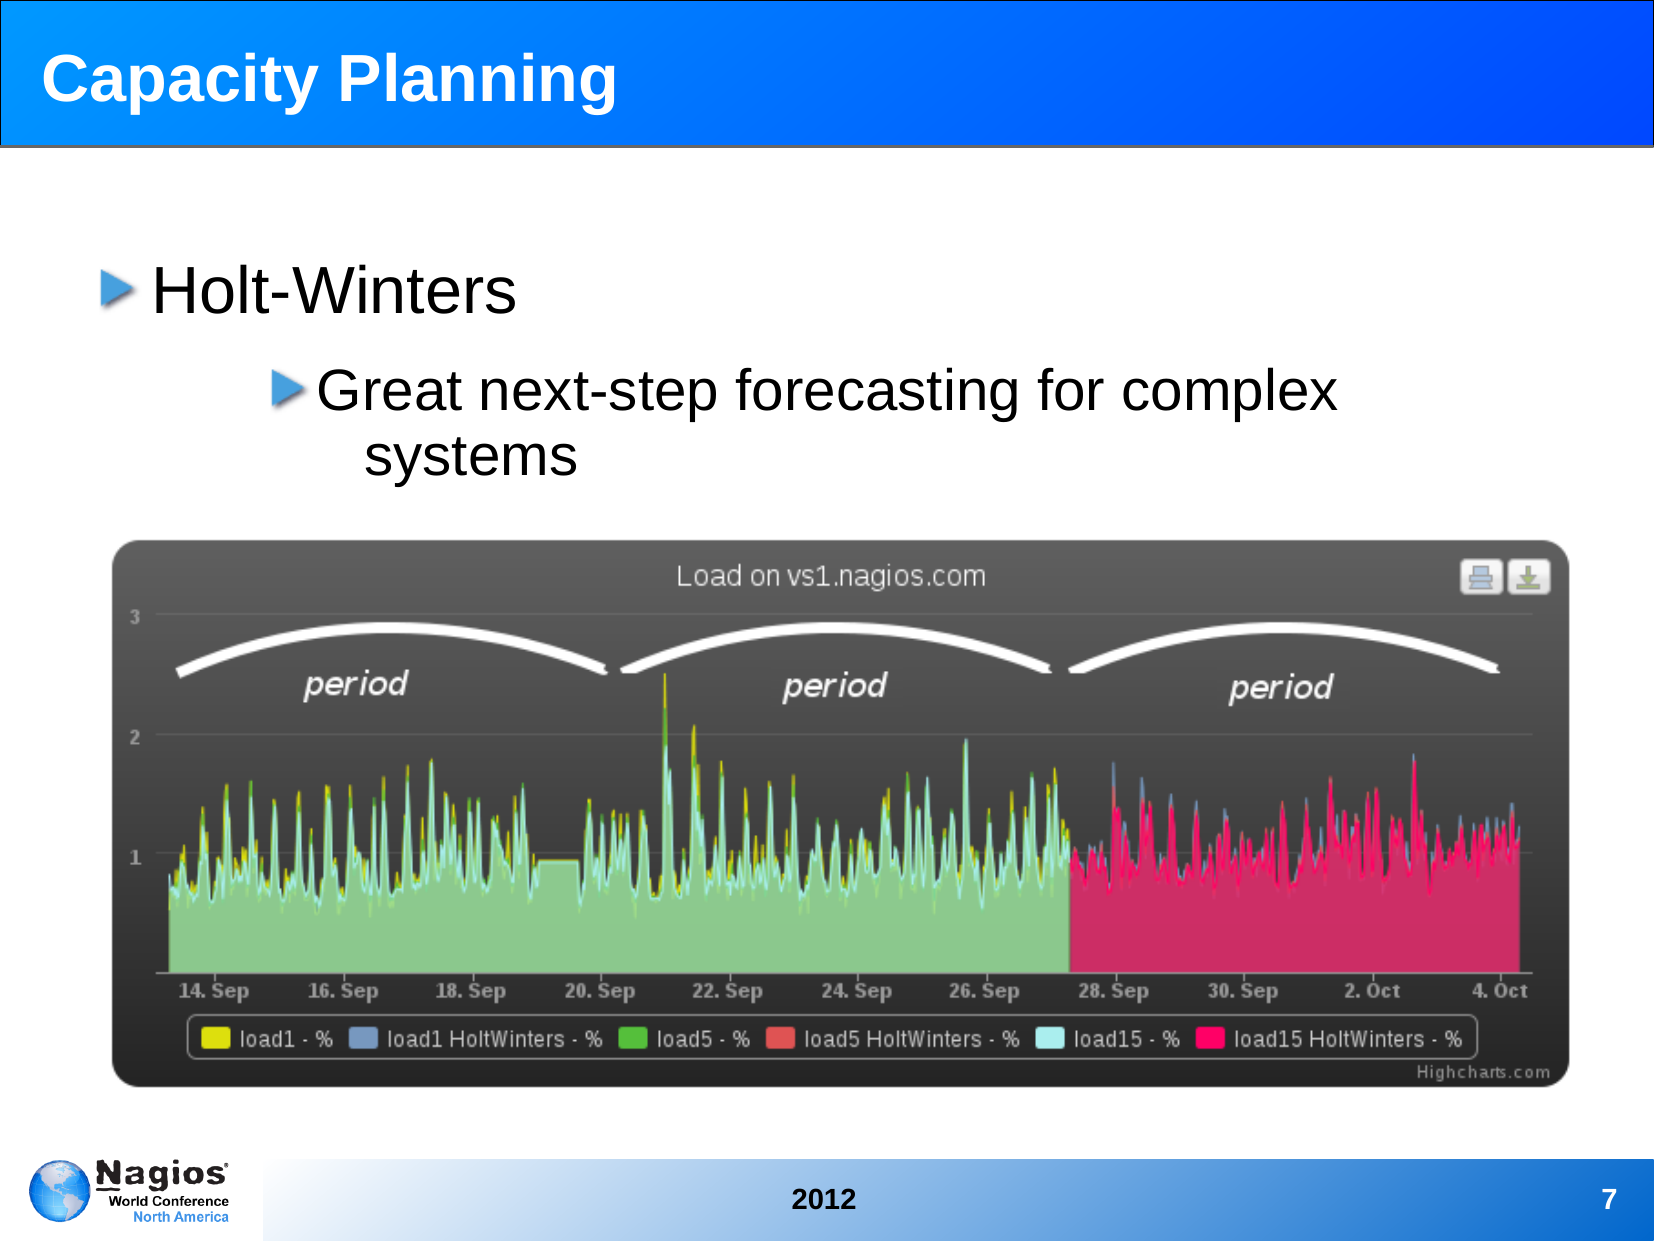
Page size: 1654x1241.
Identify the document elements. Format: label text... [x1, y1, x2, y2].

title Capacity Planning [41, 36, 1248, 120]
picture [29, 1159, 229, 1235]
picture [87, 526, 1586, 1102]
list Holt-Winters Great next-step forecasting for complex systems [80, 253, 1569, 1058]
